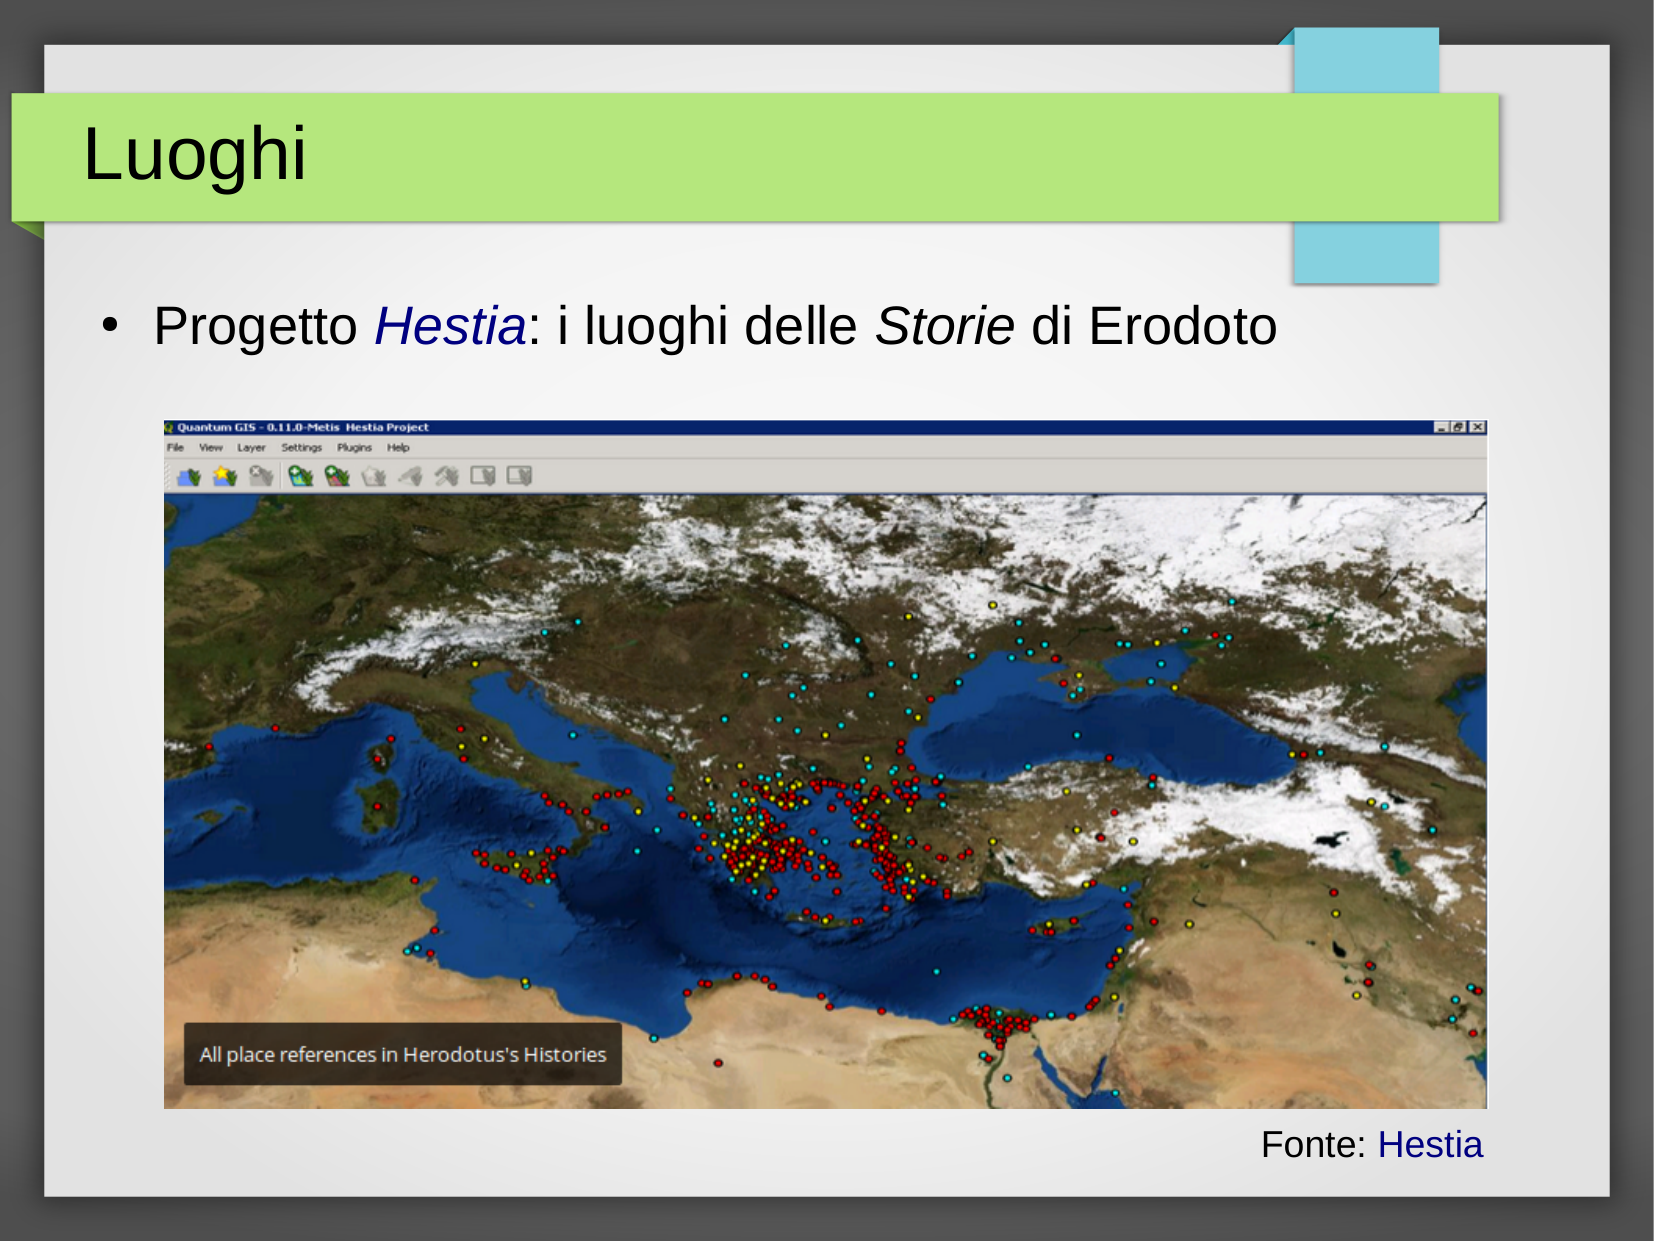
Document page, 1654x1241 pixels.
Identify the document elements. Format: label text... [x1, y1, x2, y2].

list Progetto Hestia: i luoghi delle Storie di Erodoto [82, 295, 1571, 402]
picture [0, 0, 1654, 1241]
text_box Fonte: Hestia [1246, 1116, 1499, 1173]
title Luoghi [82, 94, 1264, 213]
